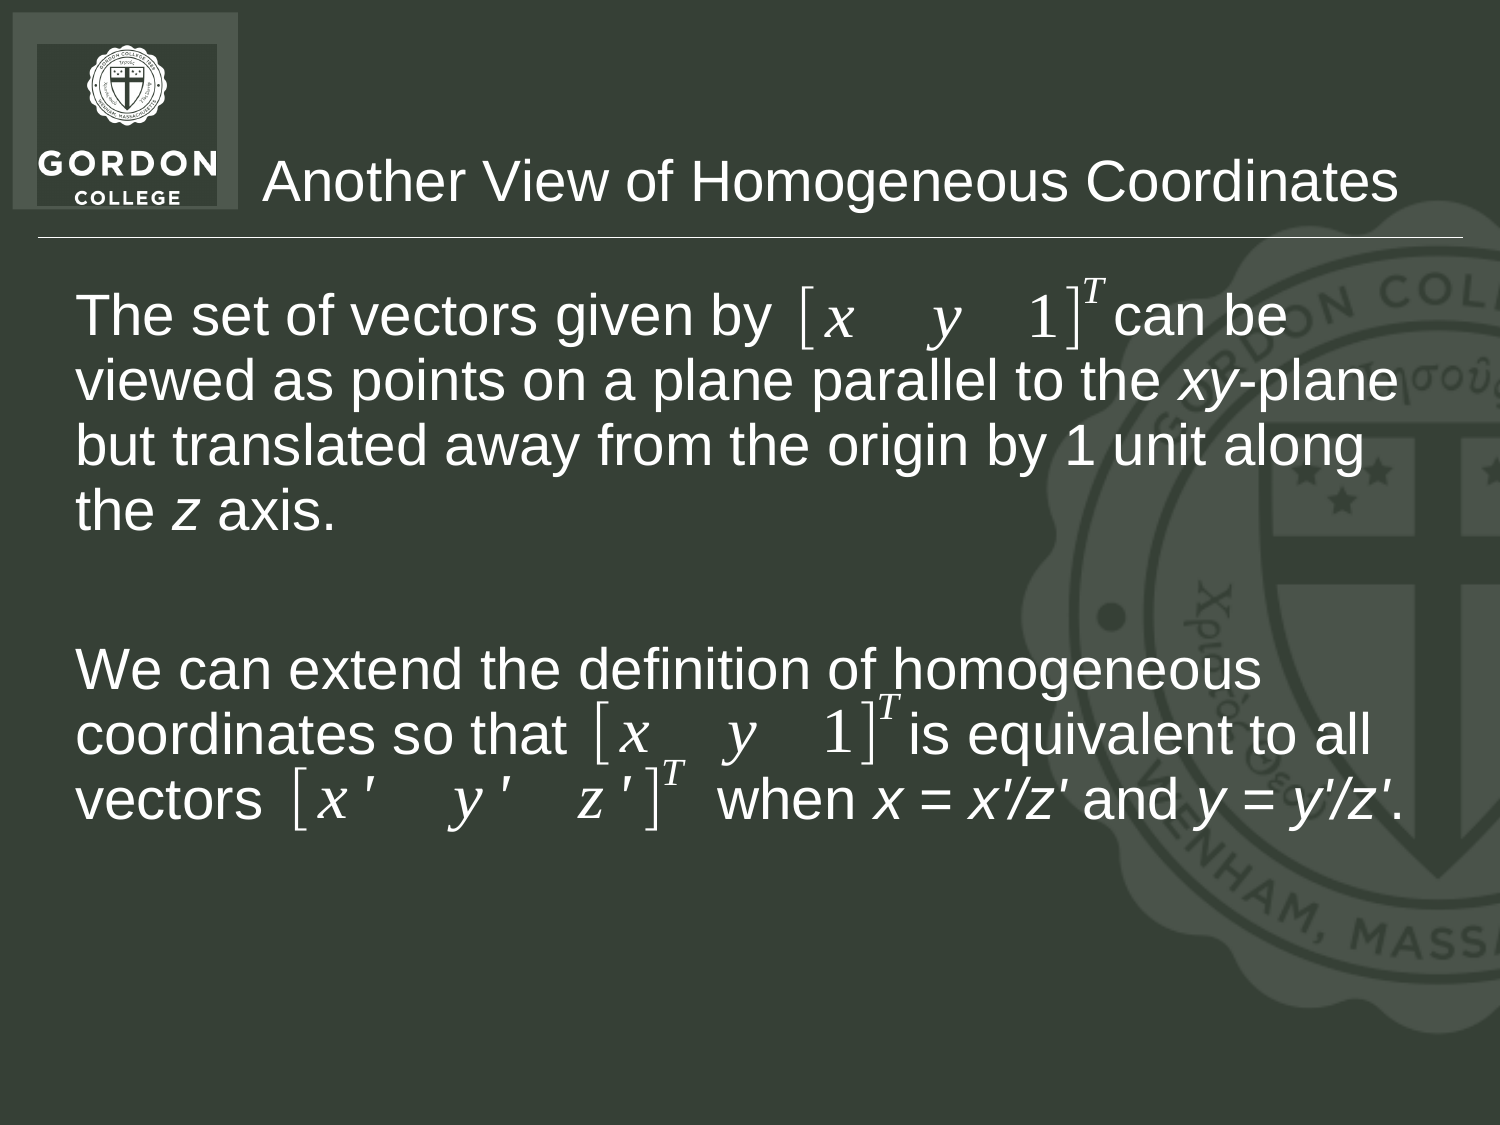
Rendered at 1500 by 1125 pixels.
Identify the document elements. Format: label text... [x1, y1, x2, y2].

chart [273, 686, 916, 834]
chart [780, 270, 1120, 353]
subtitle The set of vectors given by can be viewed as points on a plane parallel to the xy-plane but translated away from the origin by 1 unit along the z axis. We can extend the definition of homogeneous coordinates so that is equivalent to all vectors when x = x'/z' and y = y'/z'. [75, 282, 1426, 1018]
picture [0, 0, 1500, 1125]
title Another View of Homogeneous Coordinates [262, 145, 1463, 217]
